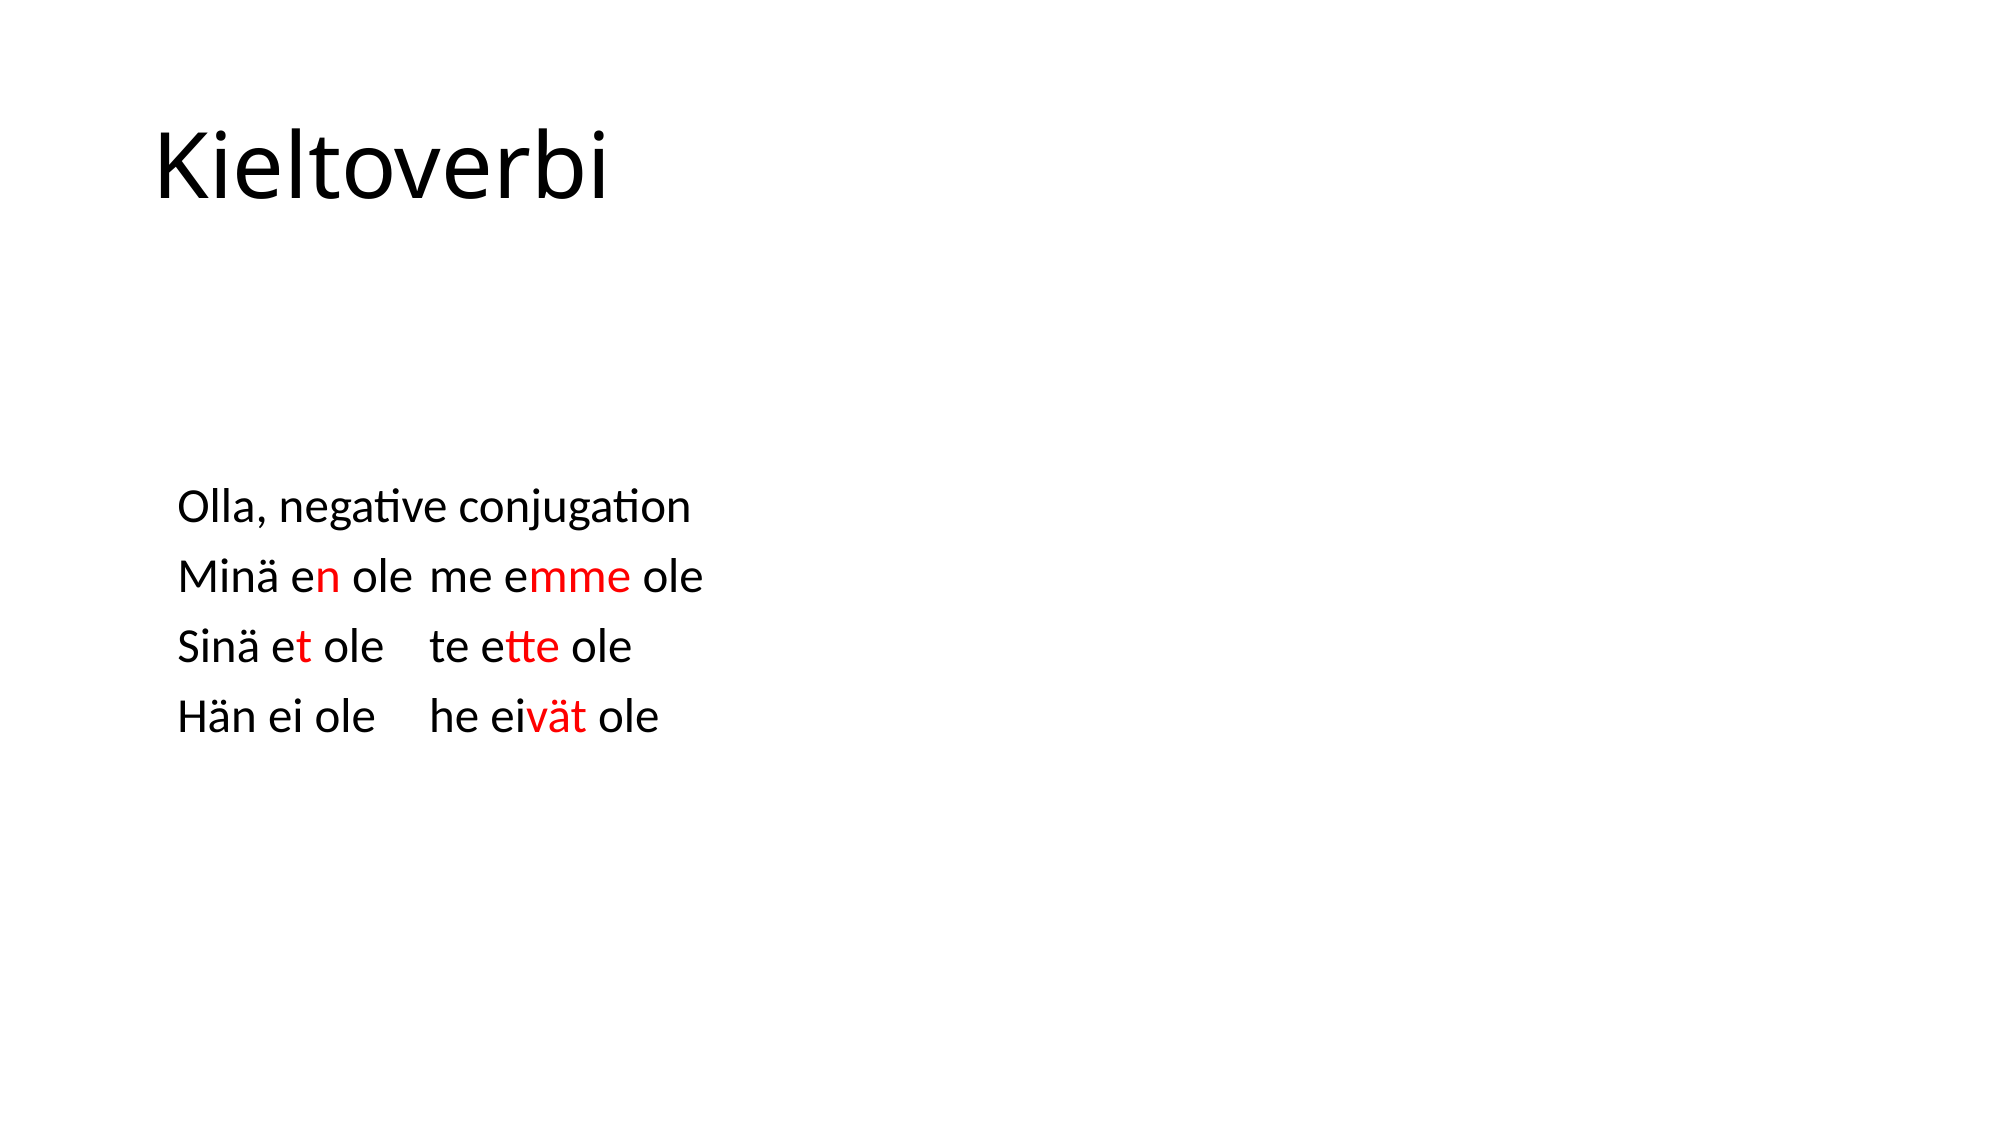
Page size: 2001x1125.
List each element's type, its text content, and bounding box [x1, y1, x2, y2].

list Olla, negative conjugation Minä en ole me emme ole Sinä et ole te ette ole Hän ei ole he eivät ole [162, 472, 1888, 754]
title Kieltoverbi [137, 59, 1863, 278]
